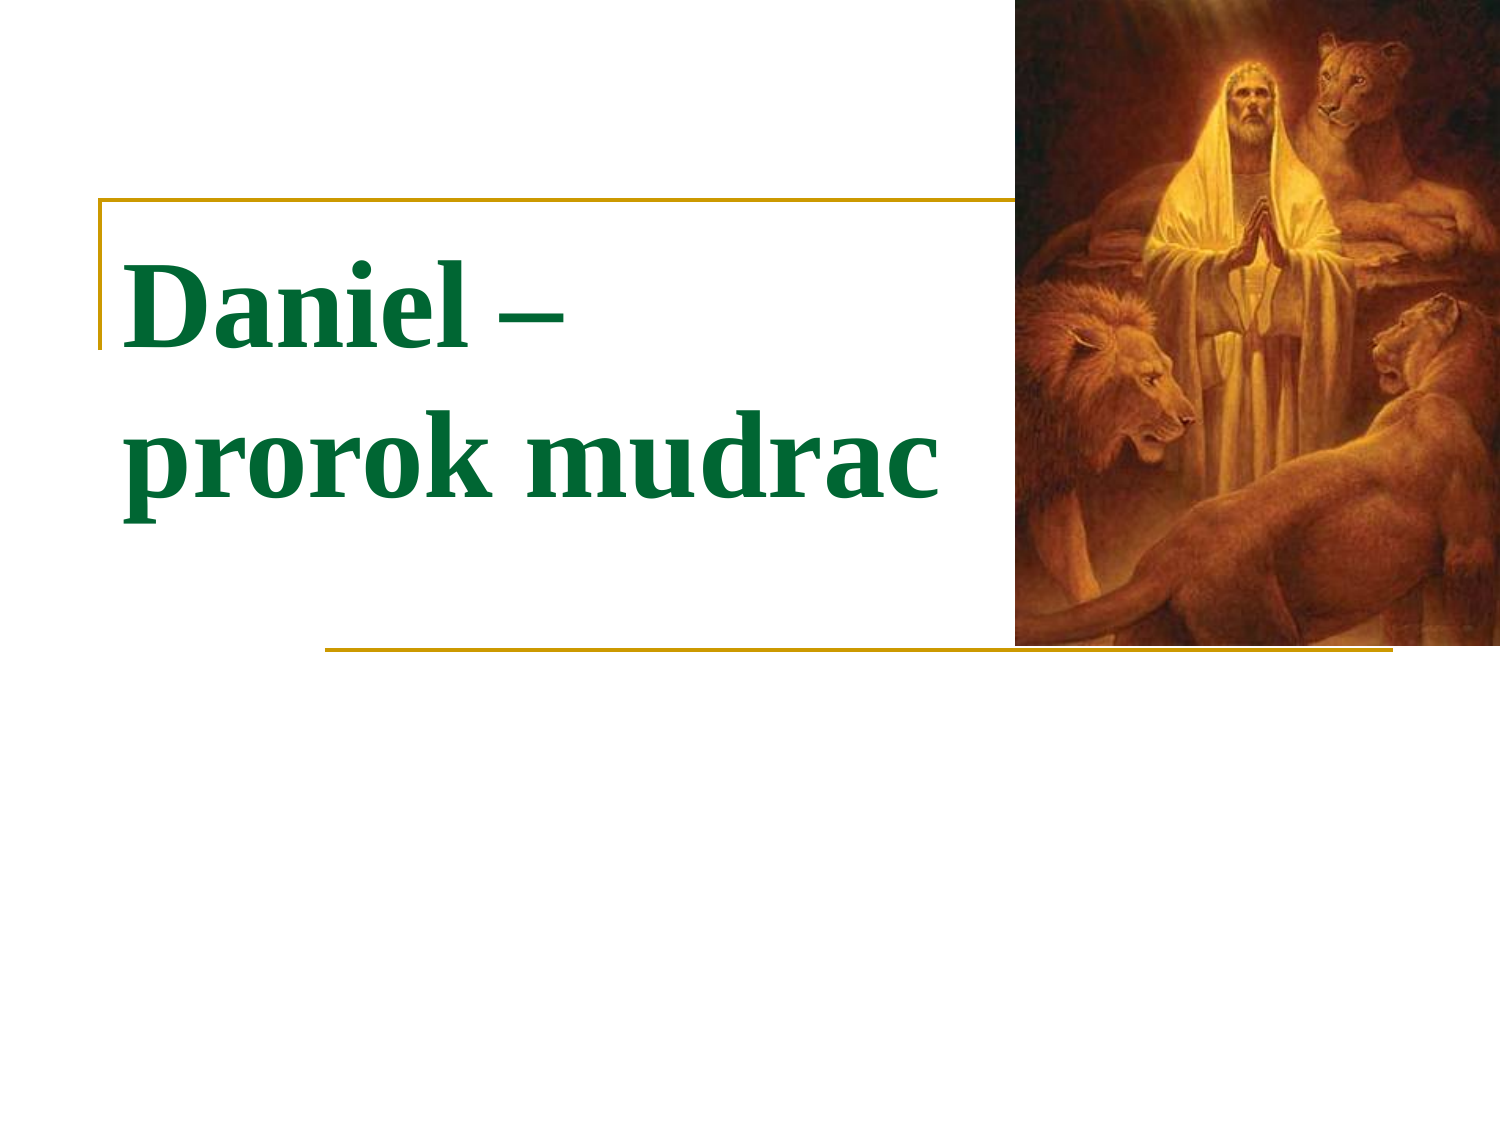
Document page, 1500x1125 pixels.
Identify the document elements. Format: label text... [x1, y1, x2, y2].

title Daniel – prorok mudrac [107, 214, 1015, 591]
picture [1015, 0, 1500, 646]
